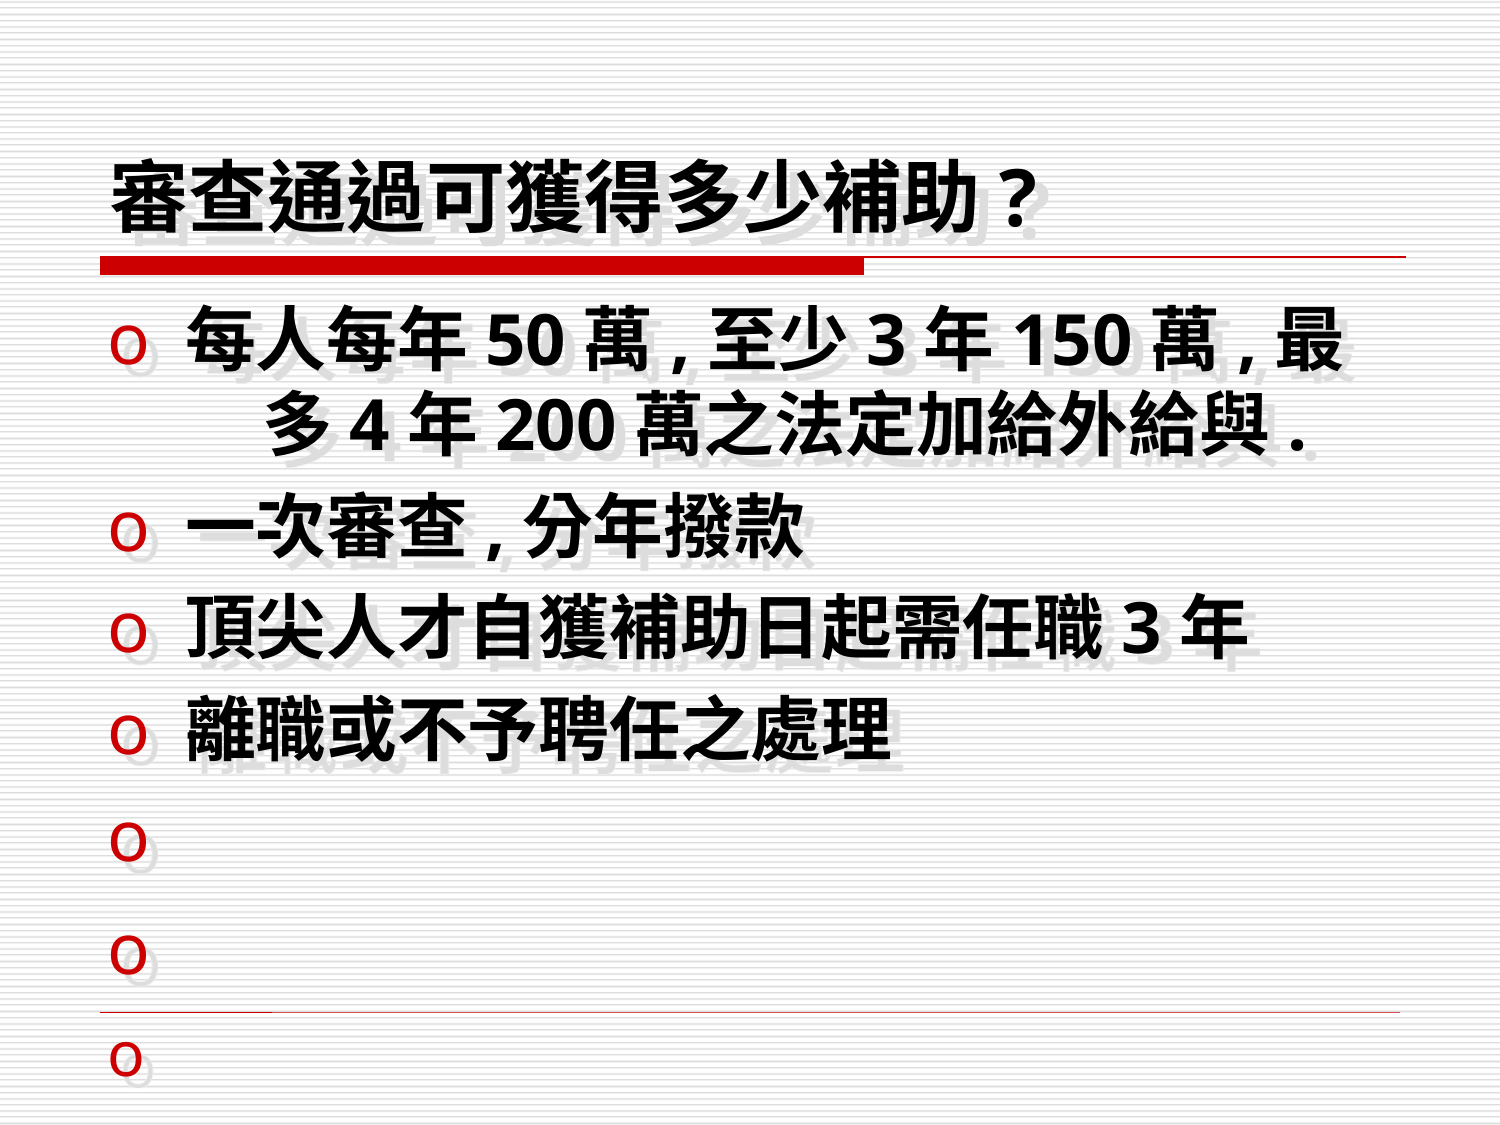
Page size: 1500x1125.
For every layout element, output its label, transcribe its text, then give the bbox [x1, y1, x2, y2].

title 審查通過可獲得多少補助? [94, 50, 1407, 250]
list 每人每年50萬,至少3年150萬,最多4年200萬之法定加給外給與. 一次審查,分年撥款 頂尖人才自獲補助日起需任職3年 離職或不予聘任之處理 [92, 287, 1406, 988]
